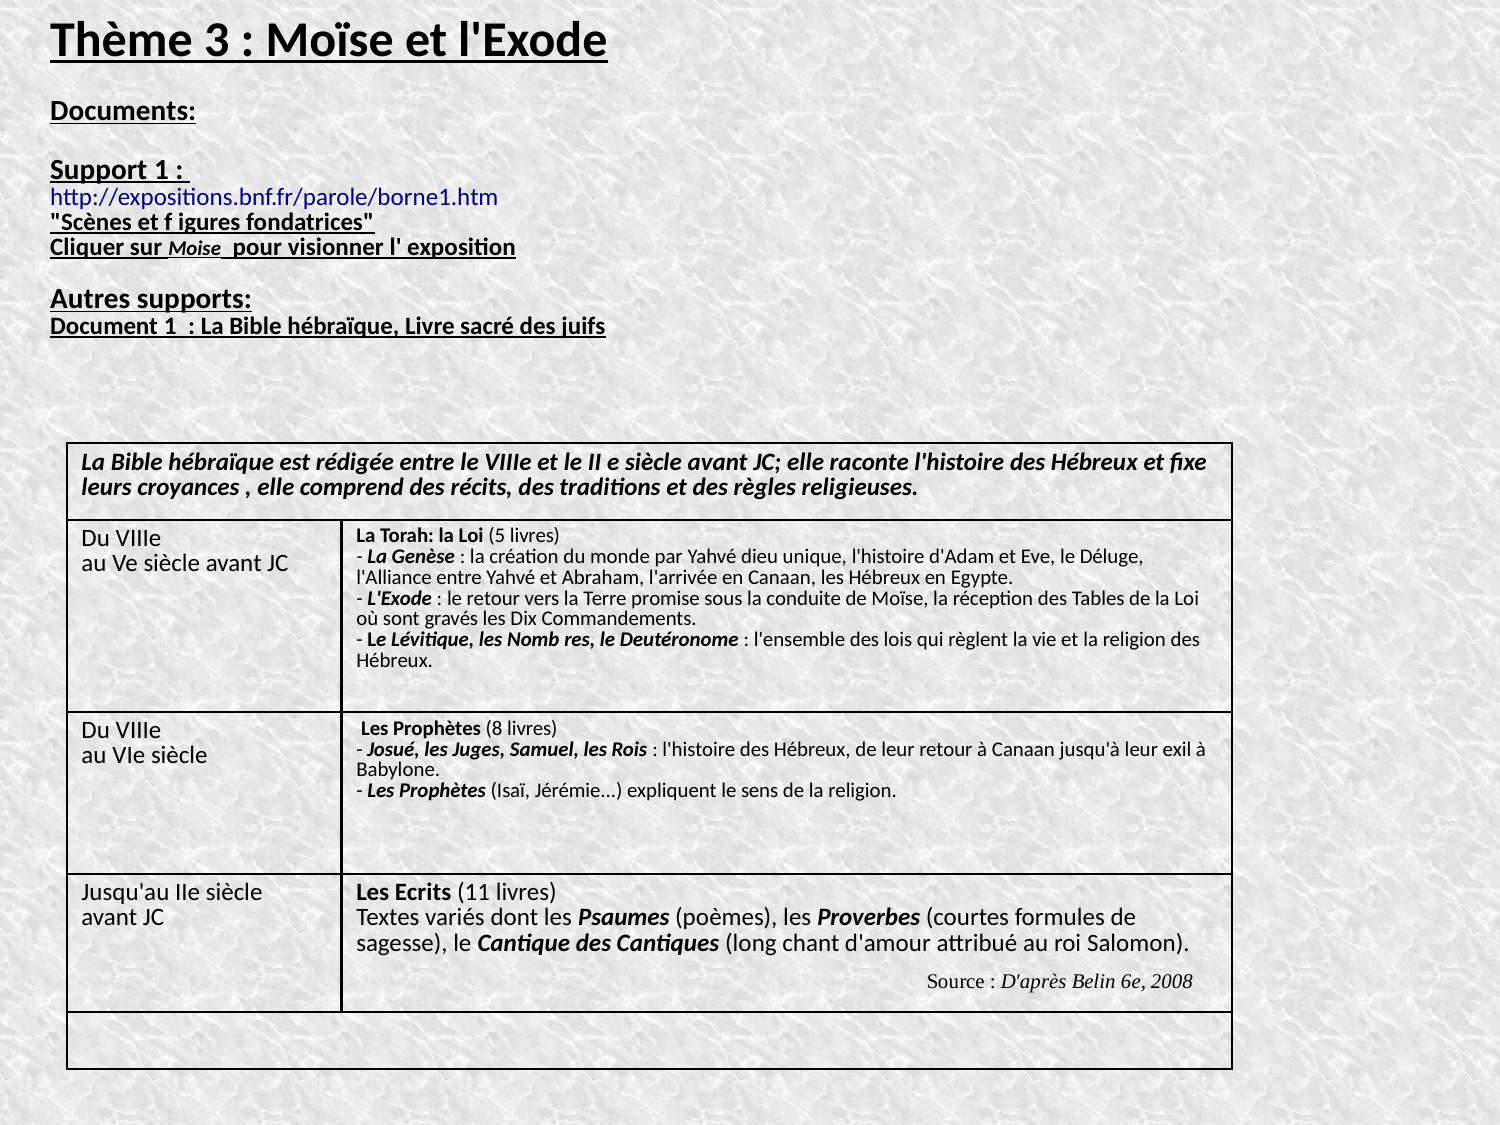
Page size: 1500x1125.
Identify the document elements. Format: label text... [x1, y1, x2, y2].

table_cell La Torah: la Loi (5 livres) - La Genèse : la création du monde par Yahvé dieu unique, l'histoire d'Adam et Eve, le Déluge, l'Alliance entre Yahvé et Abraham, l'arrivée en Canaan, les Hébreux en Egypte. - L'Exode : le retour vers la Terre promise sous la conduite de Moïse, la réception des Tables de la Loi où sont gravés les Dix Commandements. - Le Lévitique, les Nomb res, le Deutéronome : l'ensemble des lois qui règlent la vie et la religion des Hébreux. [343, 521, 1231, 711]
table_header La Bible hébraïque est rédigée entre le VIIIe et le II e siècle avant JC; elle raconte l'histoire des Hébreux et fixe leurs croyances , elle comprend des récits, des traditions et des règles religieuses. [68, 444, 1231, 519]
table_cell Du VIIIe au VIe siècle [68, 713, 340, 873]
table_cell Les Ecrits (11 livres) Textes variés dont les Psaumes (poèmes), les Proverbes (courtes formules de sagesse), le Cantique des Cantiques (long chant d'amour attribué au roi Salomon). [343, 875, 791, 1011]
table_cell Jusqu'au IIe siècle avant JC [68, 875, 340, 1011]
picture [0, 0, 1500, 1125]
chart [791, 850, 1500, 1028]
table_cell [68, 1013, 1231, 1068]
text_box Thème 3 : Moïse et l'Exode Documents: Support 1 : http://expositions.bnf.fr/parole/borne1.htm "Scènes et f igures fondatrices" Cliquer sur Moise pour visionner l' exposition Autres supports: Document 1 : La Bible hébraïque, Livre sacré des juifs [35, 11, 1453, 418]
table_cell Les Prophètes (8 livres) - Josué, les Juges, Samuel, les Rois : l'histoire des Hébreux, de leur retour à Canaan jusqu'à leur exil à Babylone. - Les Prophètes (Isaï, Jérémie...) expliquent le sens de la religion. [343, 713, 1231, 873]
table_cell Du VIIIe au Ve siècle avant JC [68, 521, 340, 711]
